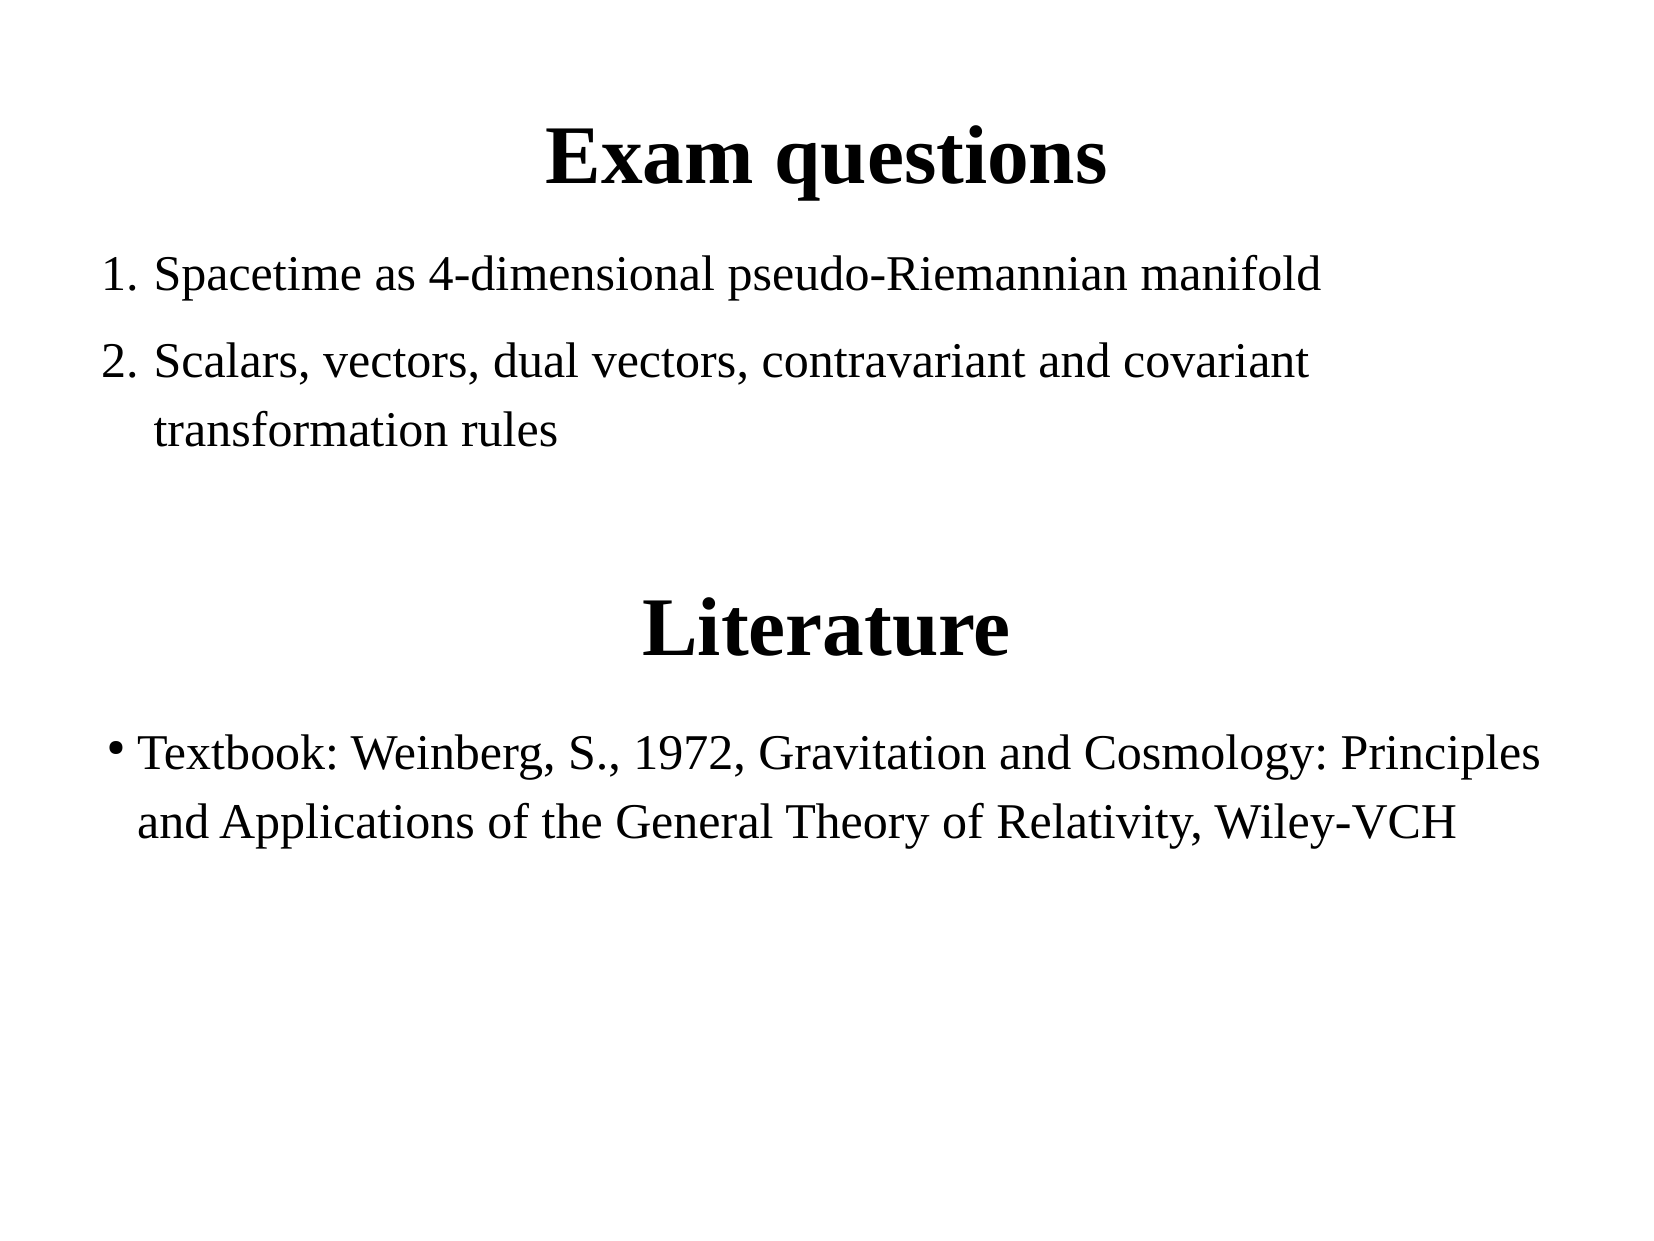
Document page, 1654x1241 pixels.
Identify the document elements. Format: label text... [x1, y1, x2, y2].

title Literature [82, 563, 1571, 682]
list Textbook: Weinberg, S., 1972, Gravitation and Cosmology: Principles and Applications of the General Theory of Relativity, Wiley-VCH [92, 702, 1591, 841]
list Spacetime as 4-dimensional pseudo-Riemannian manifold Scalars, vectors, dual vectors, contravariant and covariant transformation rules [86, 224, 1550, 451]
title Exam questions [82, 91, 1571, 210]
